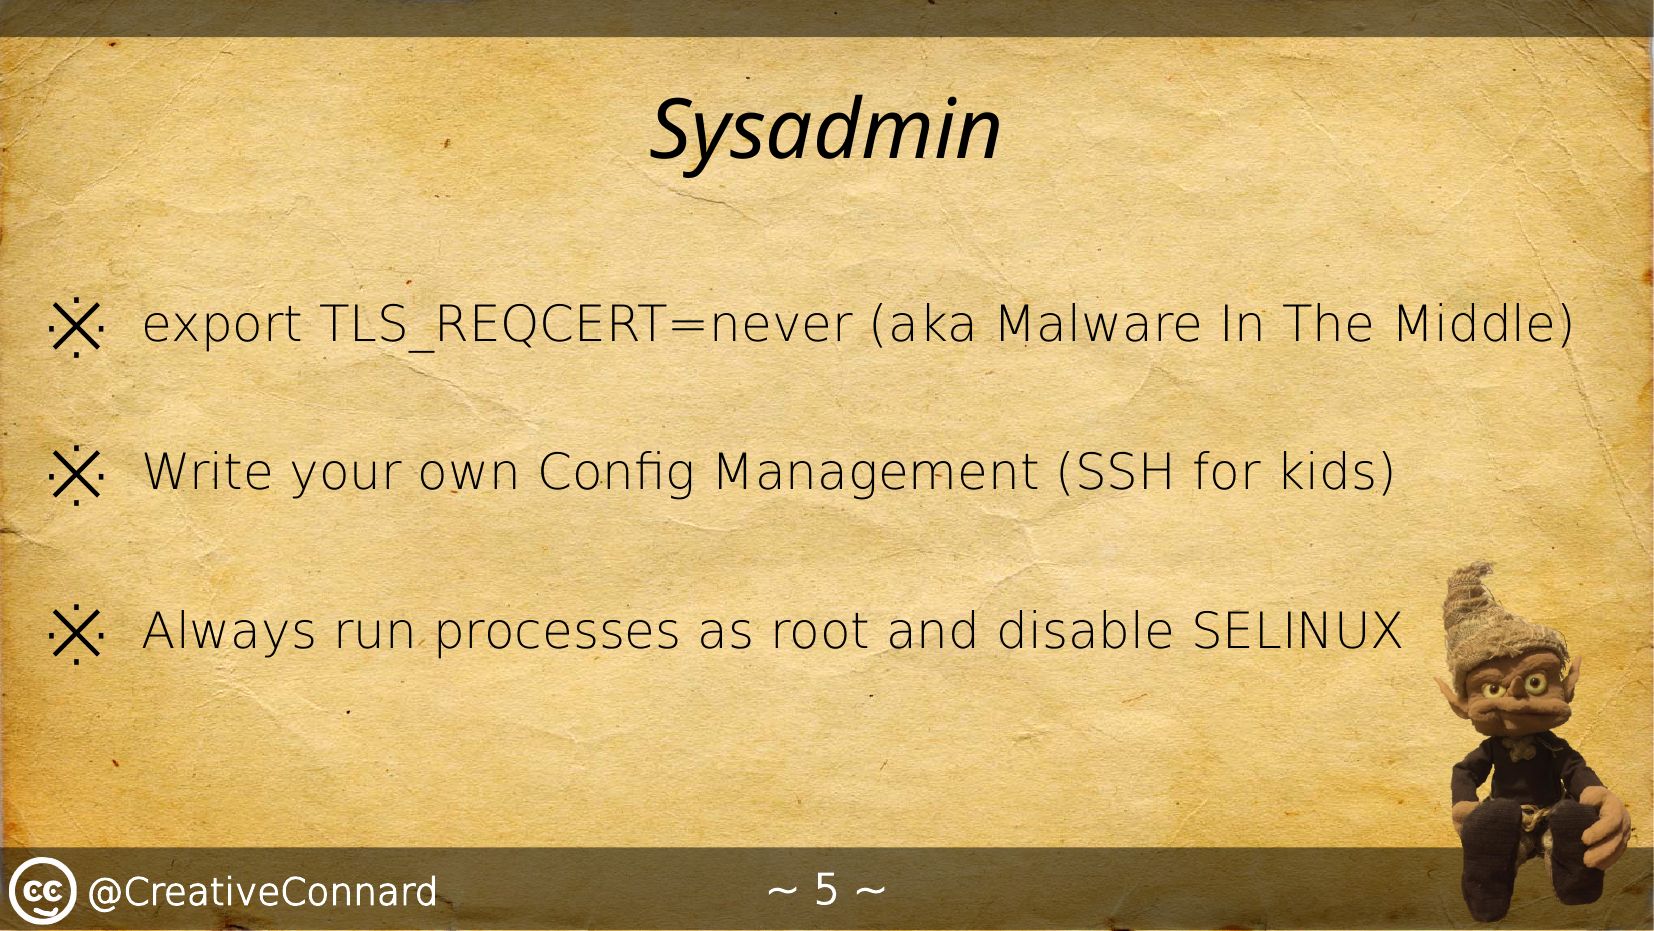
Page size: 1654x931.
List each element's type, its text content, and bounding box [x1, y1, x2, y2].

text_box ※ [23, 265, 131, 388]
text_box ※ [23, 413, 131, 536]
text_box ※ [23, 572, 131, 695]
title Sysadmin [82, 48, 1571, 205]
text_box export TLS_REQCERT=never (aka Malware In The Middle) [141, 295, 1620, 398]
text_box Always run processes as root and disable SELINUX [141, 602, 1363, 668]
picture [0, 0, 1654, 931]
text_box Write your own Config Management (SSH for kids) [141, 442, 1618, 508]
